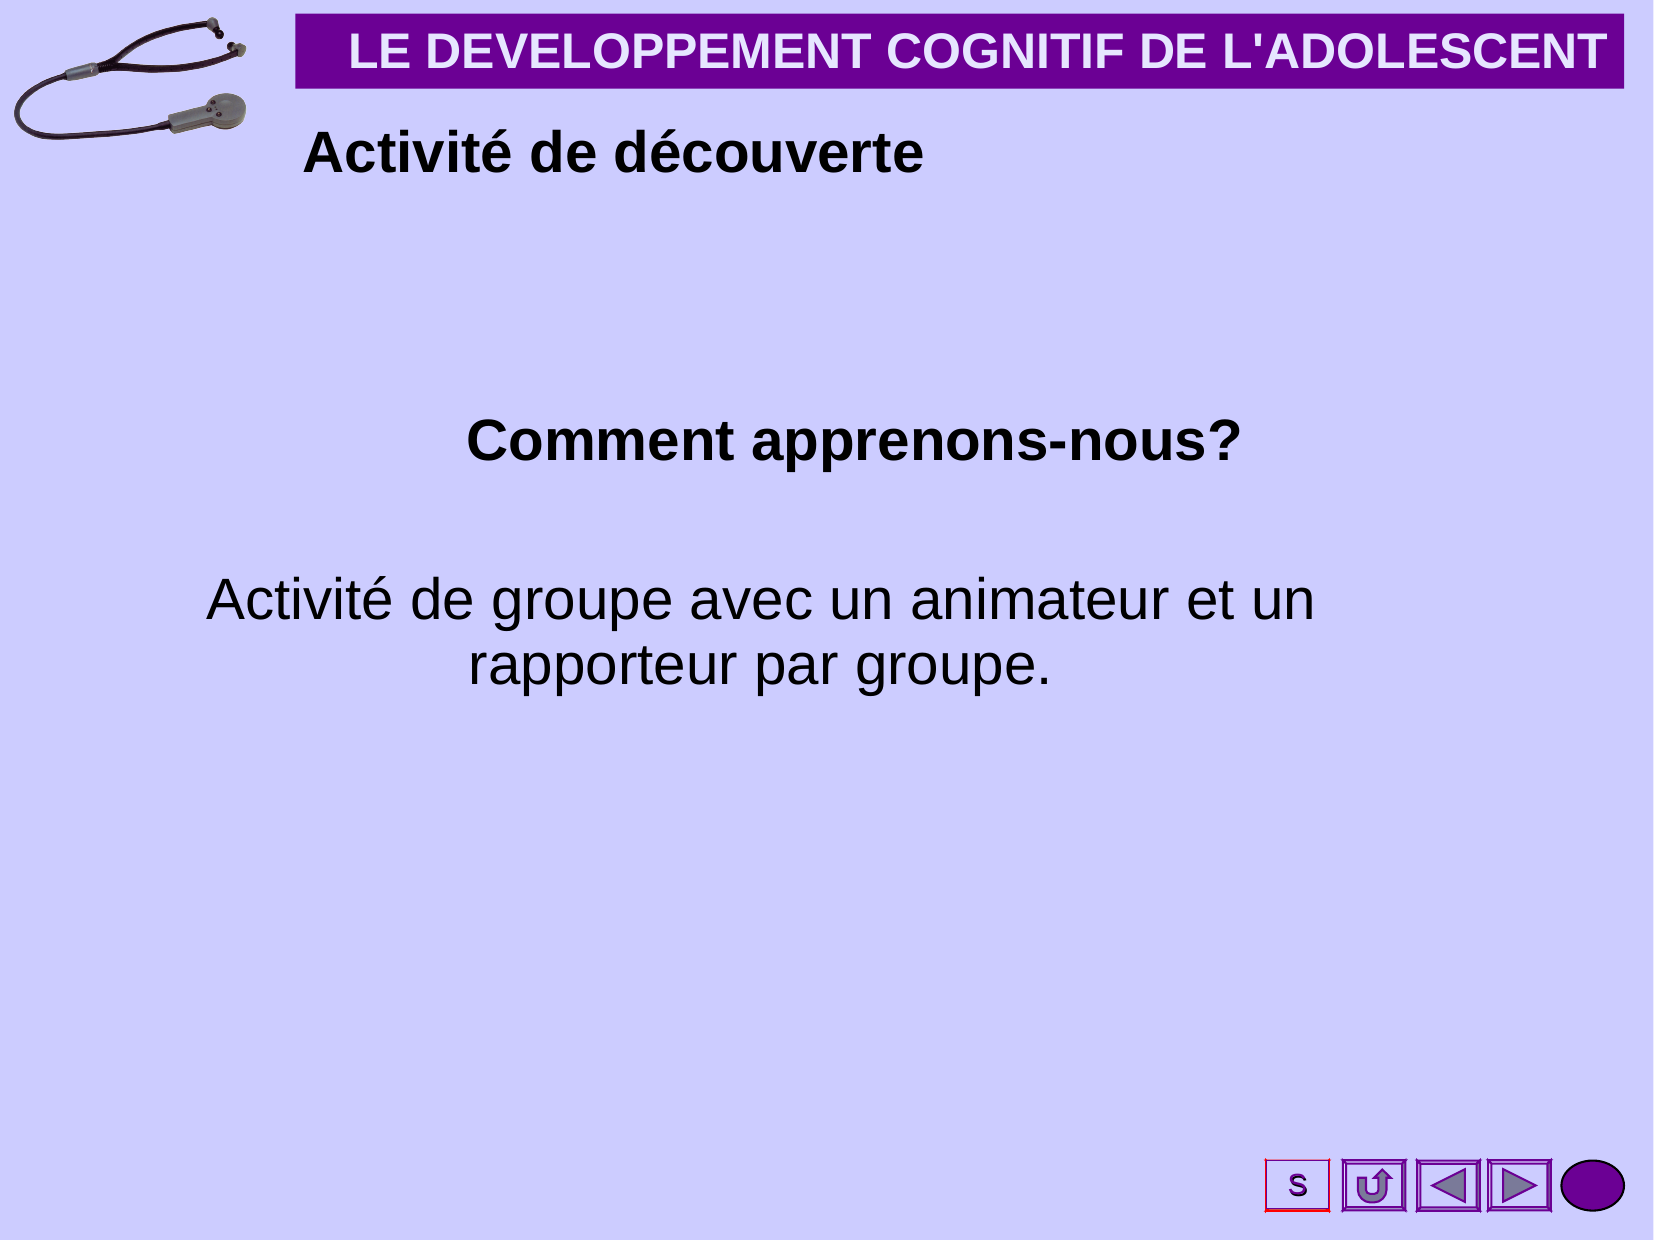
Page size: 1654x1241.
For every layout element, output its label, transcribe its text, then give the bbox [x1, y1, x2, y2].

picture [8, 8, 260, 153]
list Comment apprenons-nous? Activité de groupe avec un animateur et un rapporteur par groupe. [189, 399, 1465, 781]
text_box LE DEVELOPPEMENT COGNITIF DE L'ADOLESCENT [295, 13, 1625, 89]
text_box [1561, 1160, 1625, 1211]
text_box Activité de découverte [287, 112, 941, 193]
